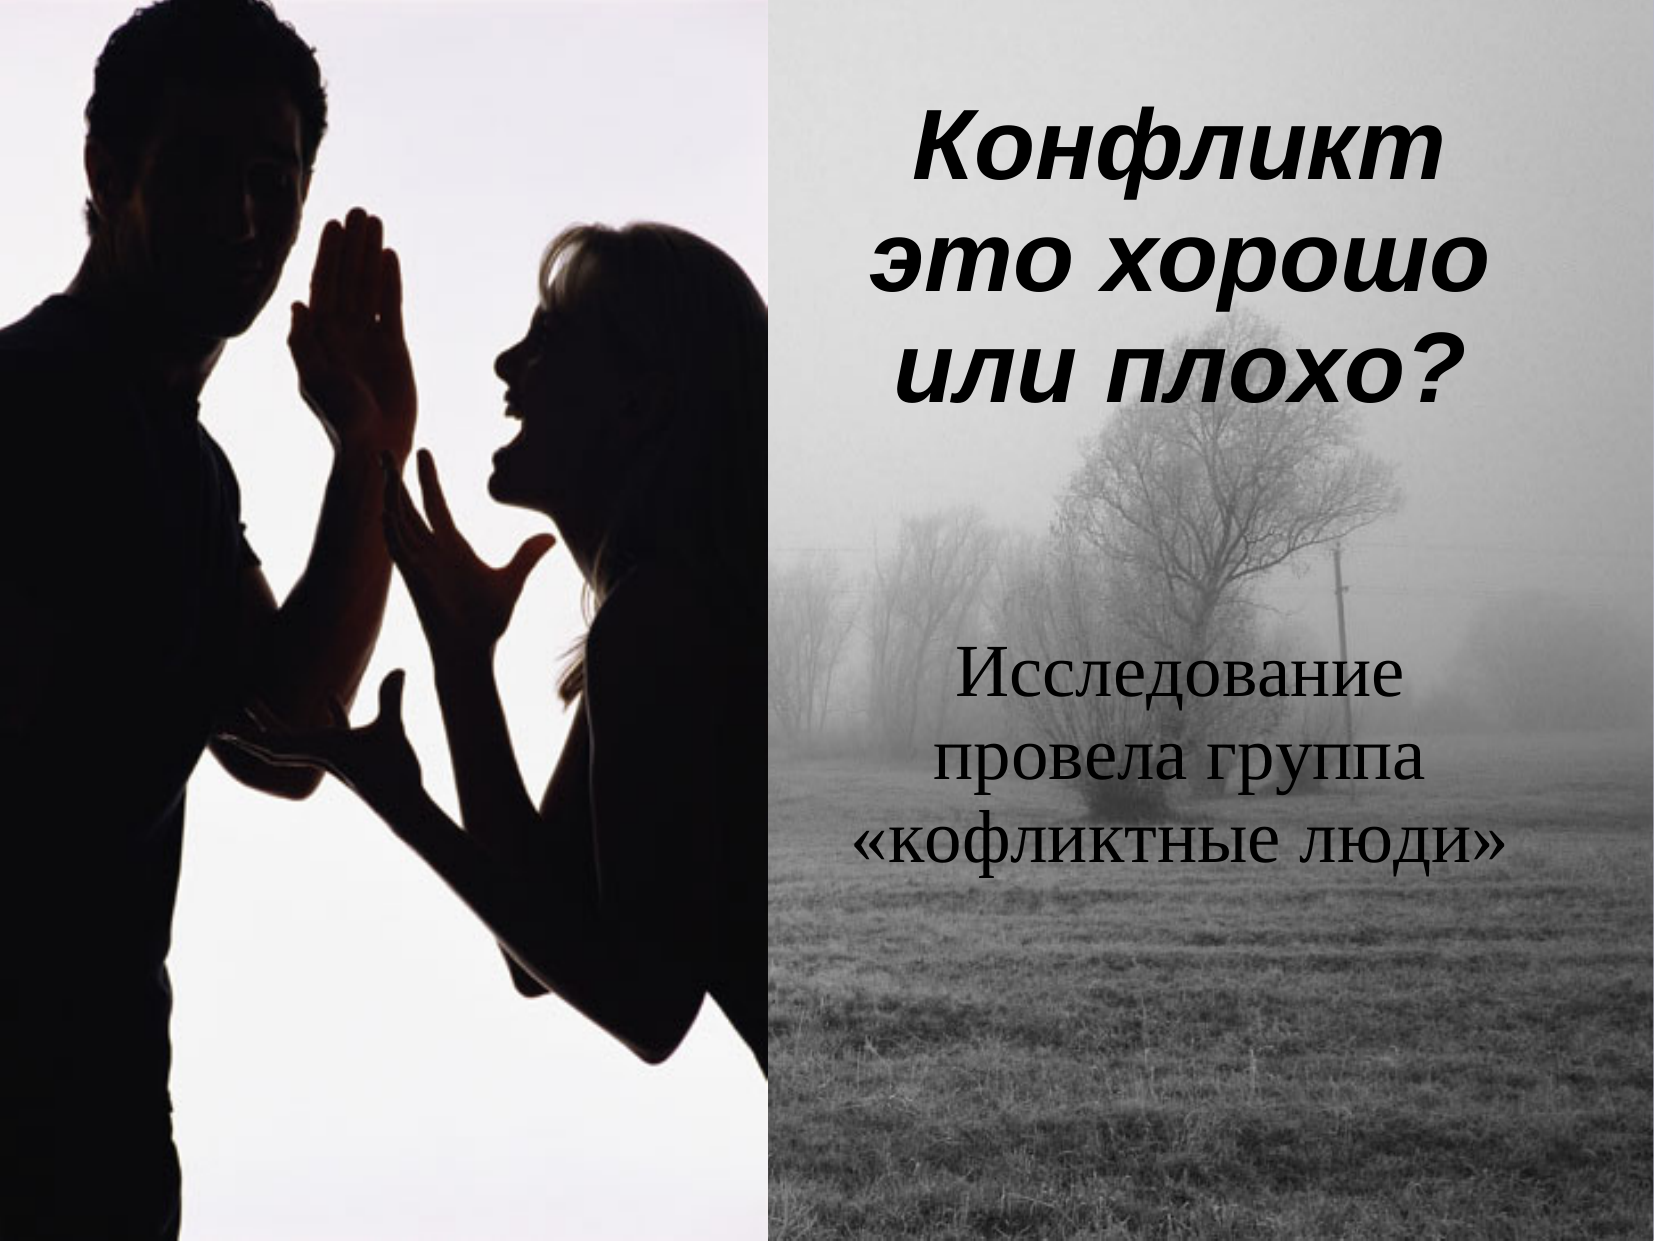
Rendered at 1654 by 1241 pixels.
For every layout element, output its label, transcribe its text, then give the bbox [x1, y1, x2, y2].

subtitle Исследование провела группа «кофликтные люди» [826, 344, 1534, 1164]
picture [0, 0, 1654, 1241]
title Конфликт это хорошо или плохо? [826, 40, 1534, 344]
